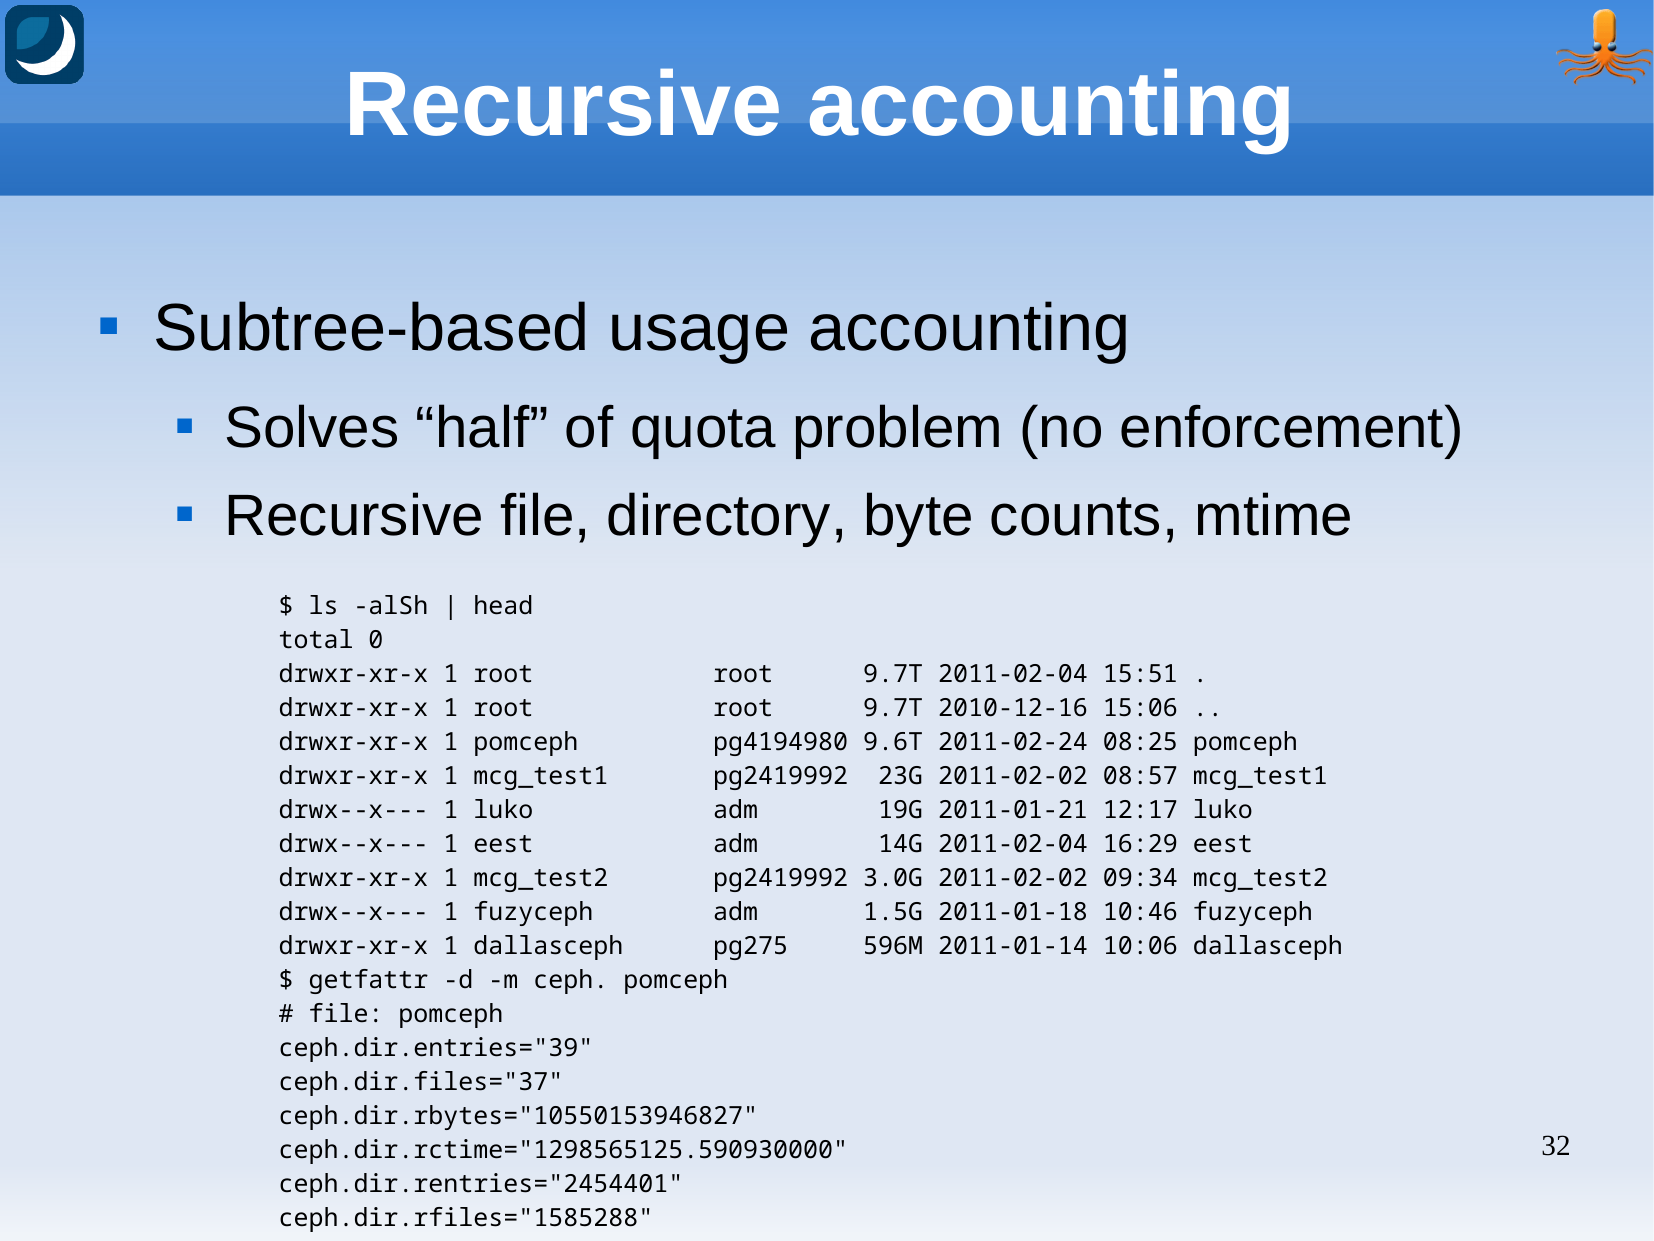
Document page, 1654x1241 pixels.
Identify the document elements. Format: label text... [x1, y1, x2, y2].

picture [0, 0, 1654, 1241]
title Recursive accounting [76, 0, 1565, 208]
text_box $ ls -alSh | head total 0 drwxr-xr-x 1 root root 9.7T 2011-02-04 15:51 . drwxr-xr-x 1 root root 9.7T 2010-12-16 15:06 .. drwxr-xr-x 1 pomceph pg4194980 9.6T 2011-02-24 08:25 pomceph drwxr-xr-x 1 mcg_test1 pg2419992 23G 2011-02-02 08:57 mcg_test1 drwx--x--- 1 luko adm 19G 2011-01-21 12:17 luko drwx--x--- 1 eest adm 14G 2011-02-04 16:29 eest drwxr-xr-x 1 mcg_test2 pg2419992 3.0G 2011-02-02 09:34 mcg_test2 drwx--x--- 1 fuzyceph adm 1.5G 2011-01-18 10:46 fuzyceph drwxr-xr-x 1 dallasceph pg275 596M 2011-01-14 10:06 dallasceph $ getfattr -d -m ceph. pomceph # file: pomceph ceph.dir.entries="39" ceph.dir.files="37" ceph.dir.rbytes="10550153946827" ceph.dir.rctime="1298565125.590930000" ceph.dir.rentries="2454401" ceph.dir.rfiles="1585288" ceph.dir.rsubdirs="869113" ceph.dir.subdirs="2" [263, 1094, 1427, 1234]
list Subtree-based usage accounting Solves “half” of quota problem (no enforcement) Recursive file, directory, byte counts, mtime [82, 290, 1571, 1094]
